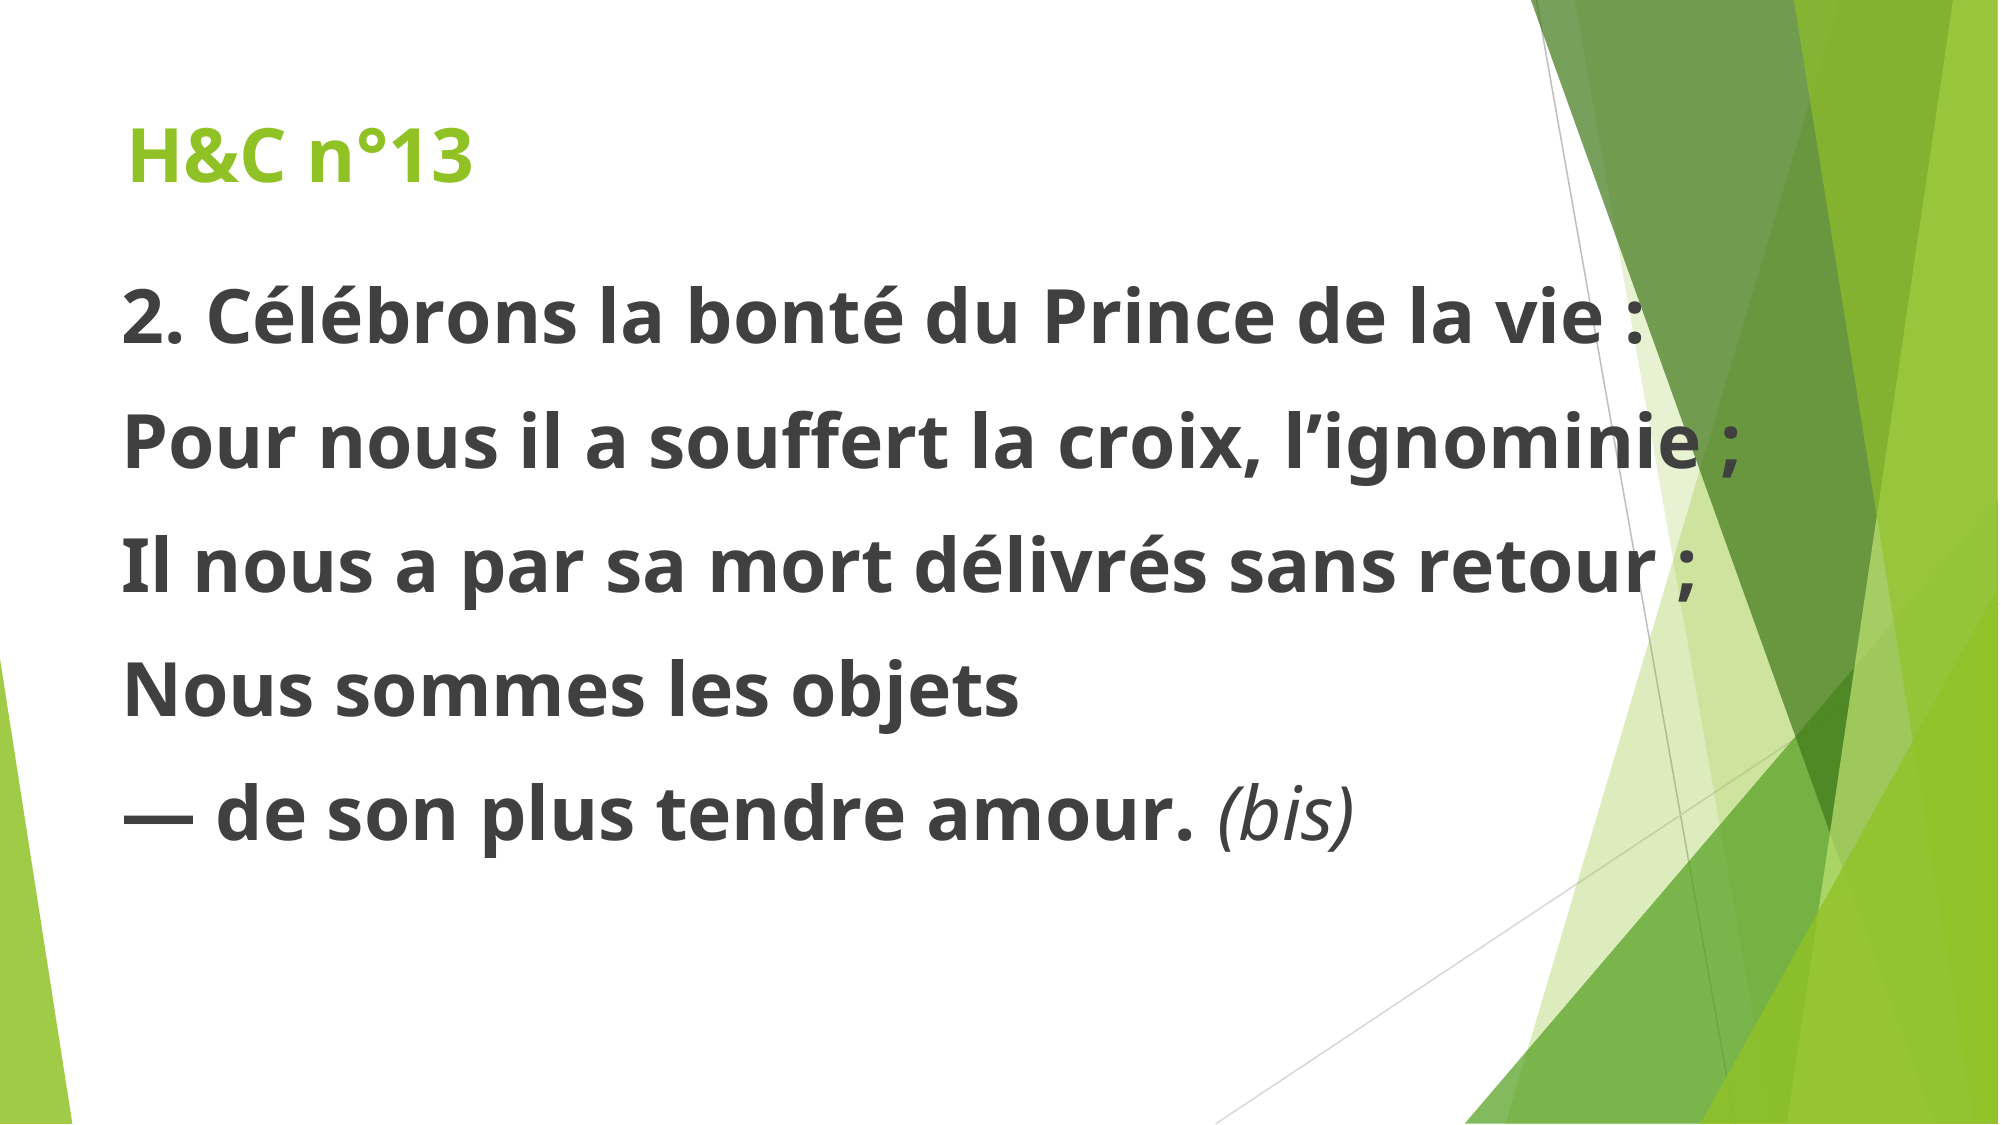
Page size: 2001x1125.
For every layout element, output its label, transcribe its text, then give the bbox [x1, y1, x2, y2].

text_box H&C n°13 [111, 99, 1522, 213]
text_box 2. Célébrons la bonté du Prince de la vie : Pour nous il a souffert la croix, l’ignominie ; Il nous a par sa mort délivrés sans retour ; Nous sommes les objets — de son plus tendre amour. (bis) [106, 247, 1961, 886]
